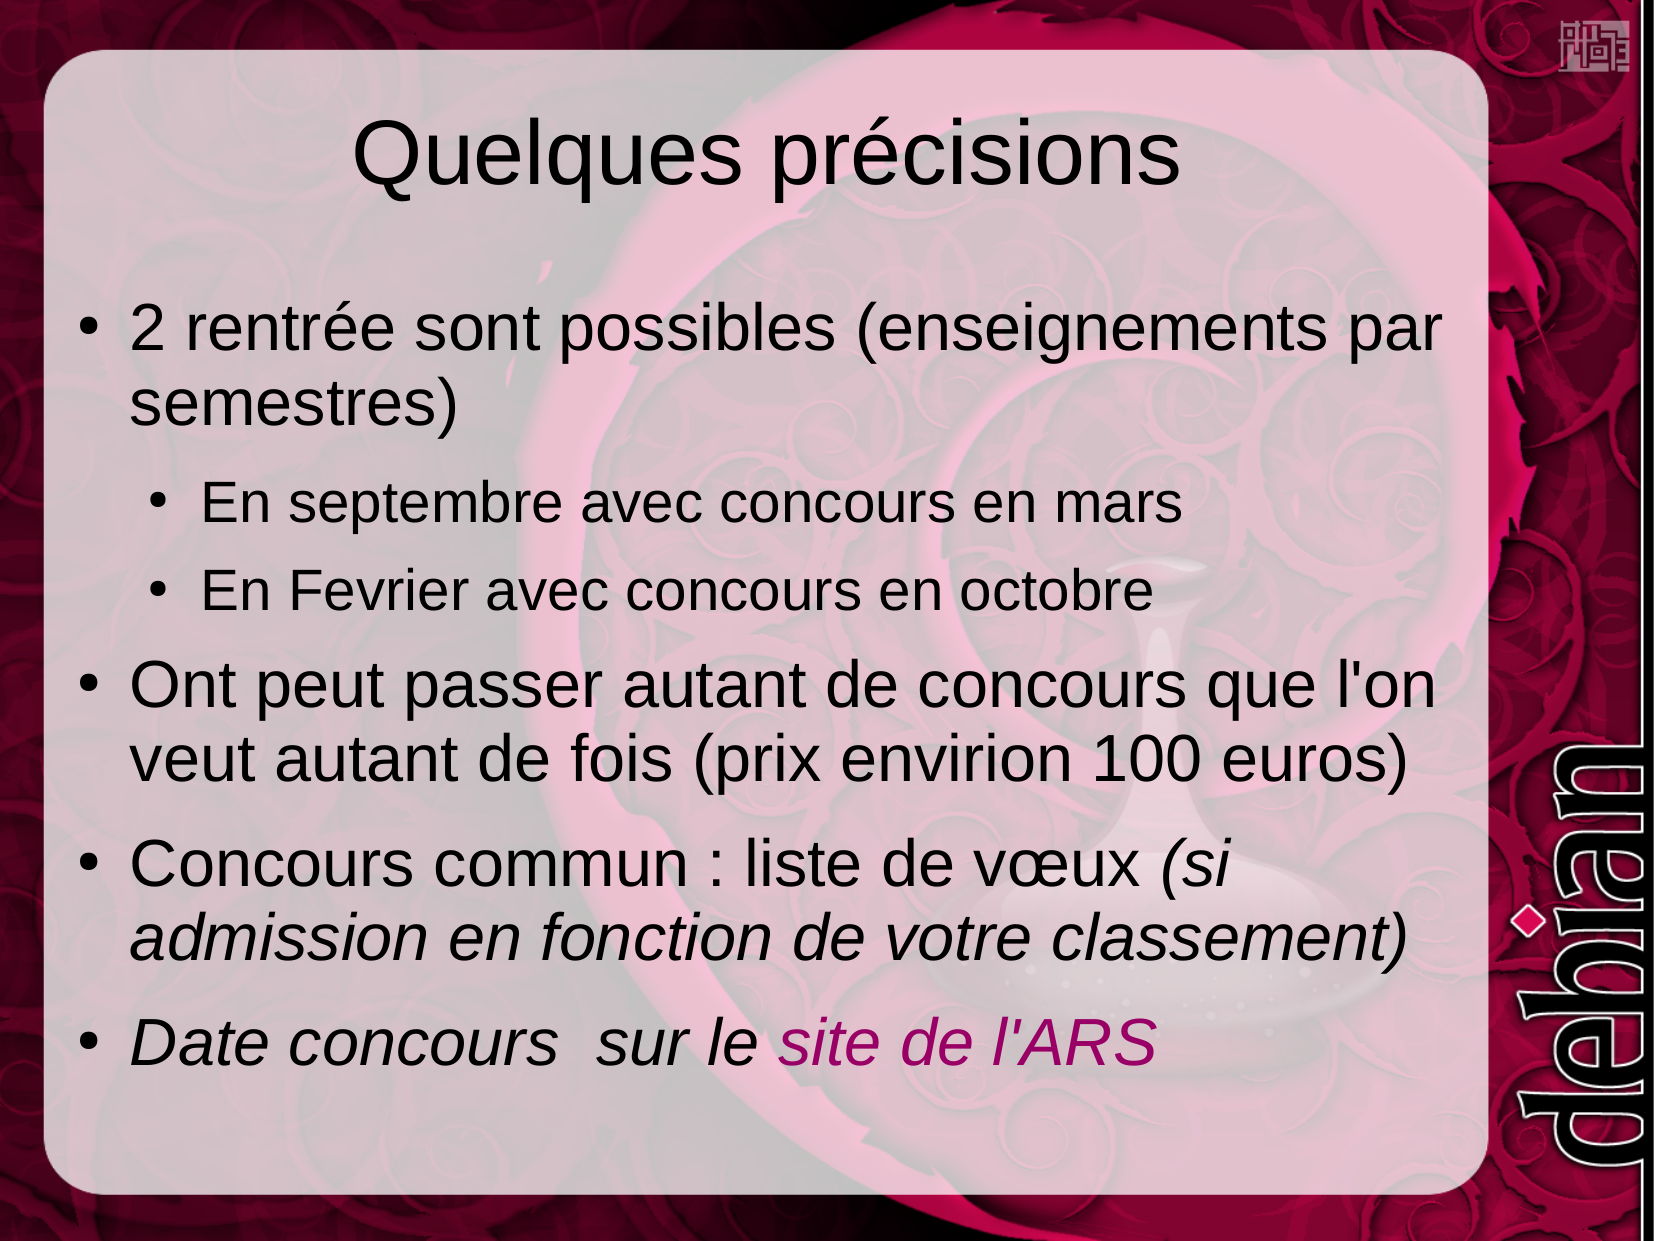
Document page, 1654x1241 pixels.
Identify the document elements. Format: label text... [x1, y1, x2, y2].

title Quelques précisions [59, 49, 1477, 257]
picture [0, 0, 1654, 1241]
list 2 rentrée sont possibles (enseignements par semestres) En septembre avec concours en mars En Fevrier avec concours en octobre Ont peut passer autant de concours que l'on veut autant de fois (prix envirion 100 euros) Concours commun : liste de vœux (si admission en fonction de votre classement) Date concours sur le site de l'ARS [59, 290, 1477, 1109]
